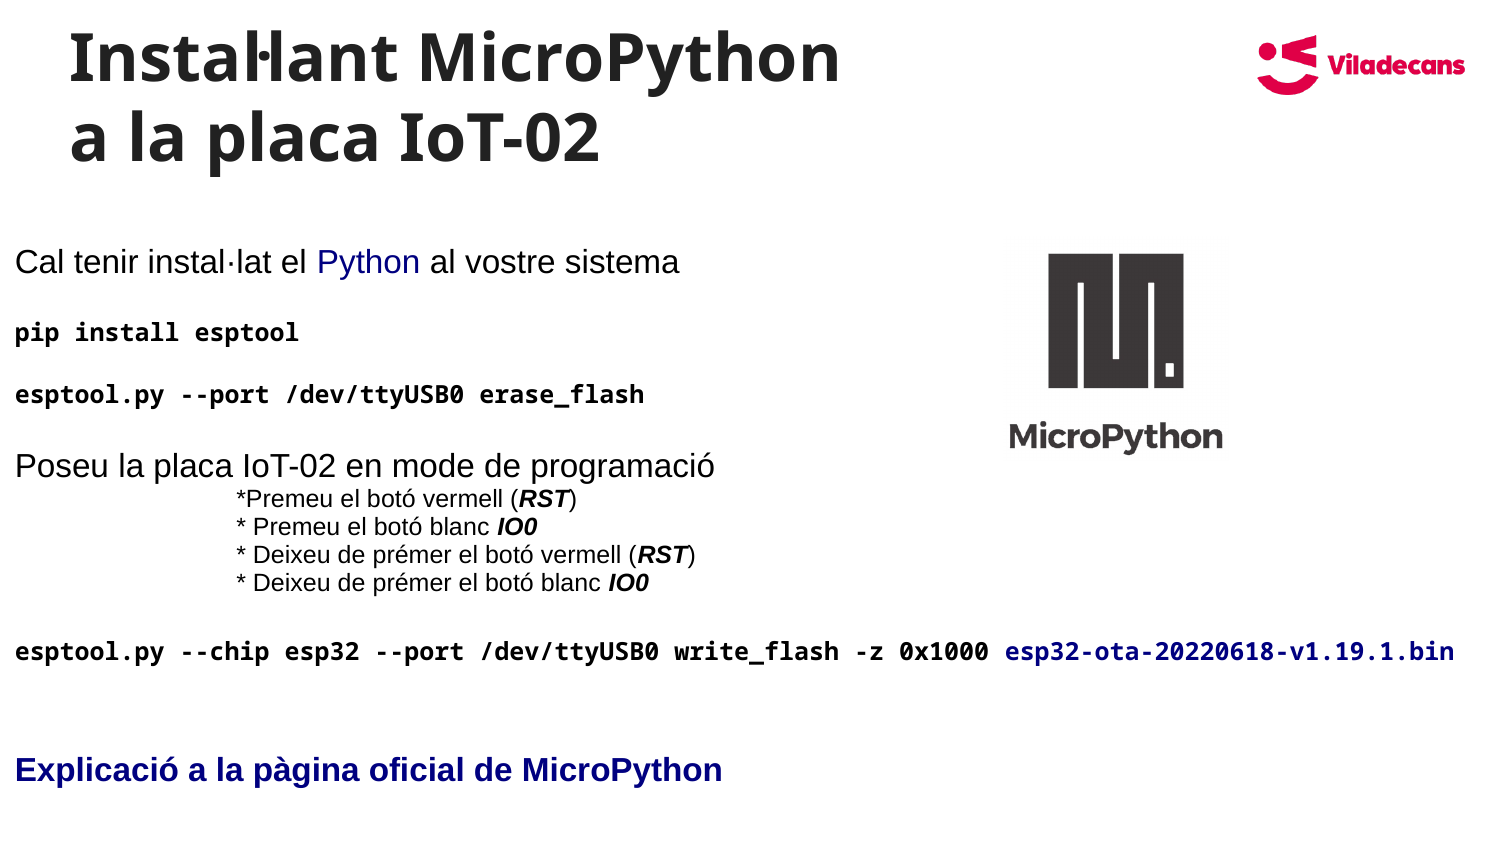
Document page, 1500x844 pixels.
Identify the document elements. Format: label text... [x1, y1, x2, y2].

picture [1453, 35, 1465, 95]
title Instal·lant MicroPython a la placa IoT-02 [55, 0, 1453, 132]
text_box Cal tenir instal·lat el Python al vostre sistema pip install esptool esptool.py --port /dev/ttyUSB0 erase_flash Poseu la placa IoT-02 en mode de programació *Premeu el botó vermell (RST) * Premeu el botó blanc IO0 * Deixeu de prémer el botó vermell (RST) * Deixeu de prémer el botó blanc IO0 esptool.py --chip esp32 --port /dev/ttyUSB0 write_flash -z 0x1000 esp32-ota-20220618-v1.19.1.bin Explicació a la pàgina oficial de MicroPython [0, 236, 1500, 810]
picture [1003, 236, 1229, 461]
